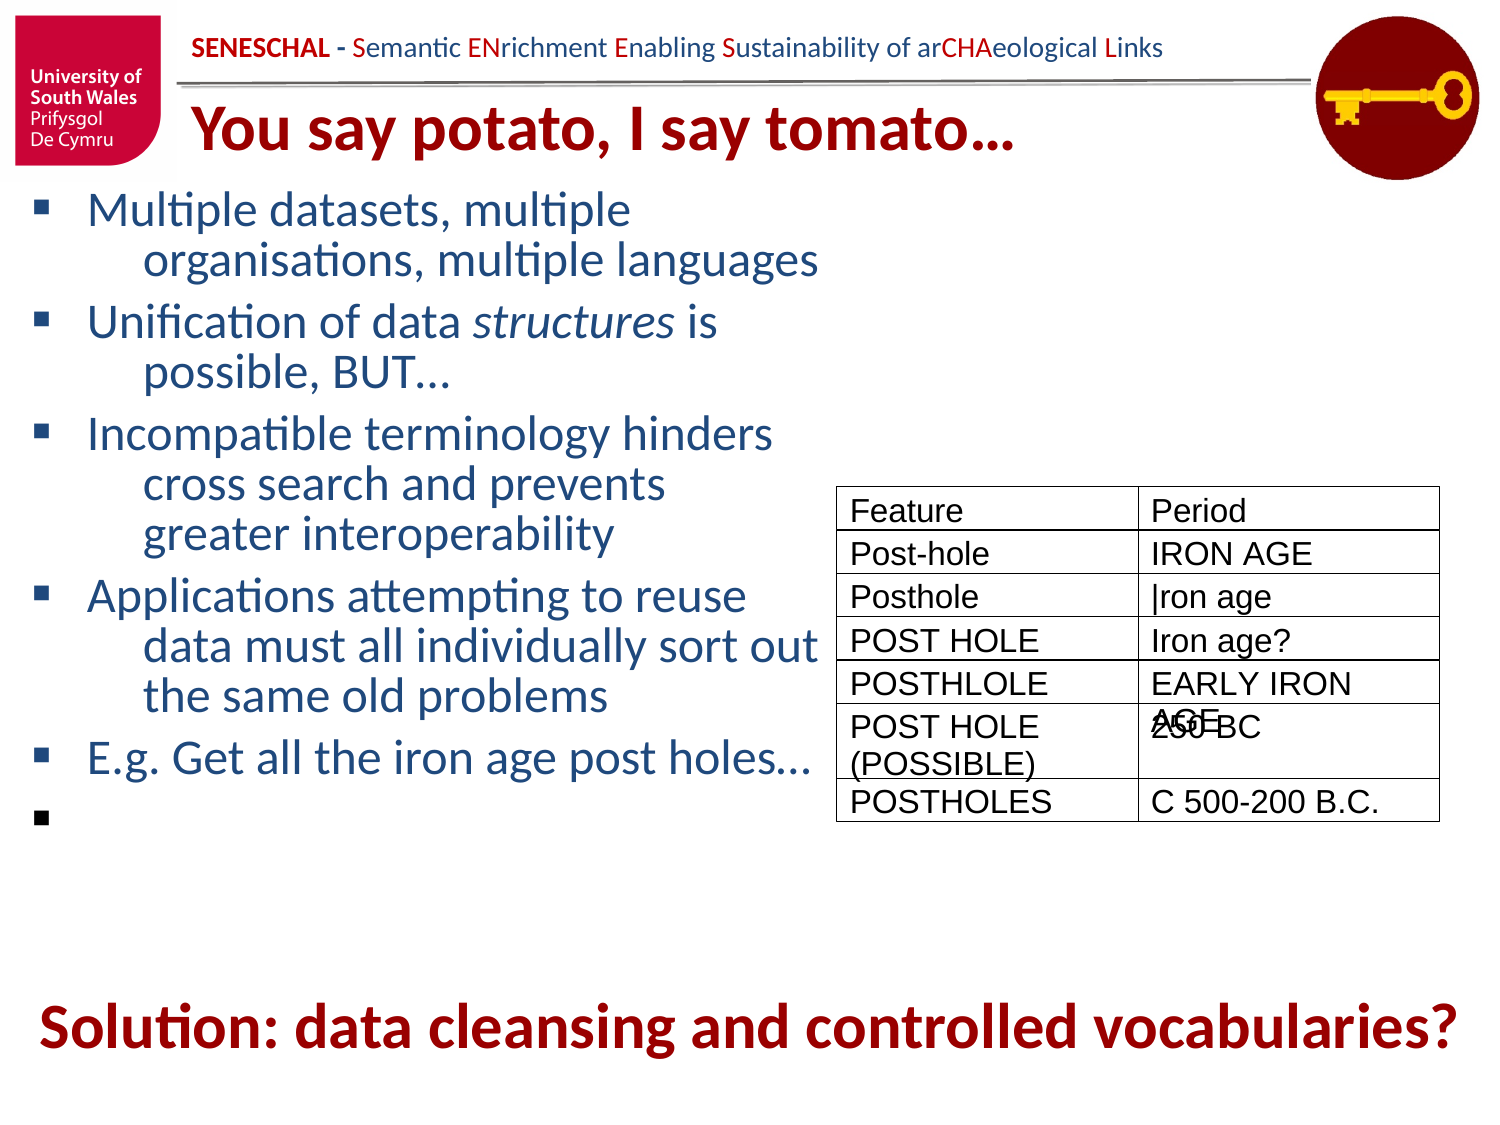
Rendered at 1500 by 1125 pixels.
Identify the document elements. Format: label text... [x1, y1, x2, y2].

text_box Period [1137, 486, 1440, 529]
text_box Post-hole [836, 529, 1137, 573]
picture [0, 0, 177, 182]
text_box Iron age? [1137, 616, 1440, 659]
text_box POST HOLE [836, 616, 1137, 659]
text_box IRON AGE [1137, 529, 1440, 573]
text_box EARLY IRON AGE [1137, 659, 1440, 703]
text_box Posthole [836, 573, 1137, 616]
text_box 250 BC [1137, 703, 1440, 778]
text_box Feature [836, 486, 1137, 529]
text_box SENESCHAL - Semantic ENrichment Enabling Sustainability of arCHAeological Links [176, 20, 1311, 80]
text_box POST HOLE (POSSIBLE) [836, 703, 1137, 778]
title You say potato, I say tomato… [176, 85, 1312, 182]
list Multiple datasets, multiple organisations, multiple languages Unification of data structures is possible, BUT… Incompatible terminology hinders cross search and prevents greater interoperability Applications attempting to reuse data must all individually sort out the same old problems E.g. Get all the iron age post holes… [15, 181, 837, 981]
text_box POSTHLOLE [836, 659, 1137, 703]
text_box C 500-200 B.C. [1137, 778, 1440, 822]
picture [1311, 12, 1484, 185]
text_box Solution: data cleansing and controlled vocabularies? [0, 981, 1500, 1084]
text_box POSTHOLES [836, 778, 1137, 822]
text_box |ron age [1137, 573, 1440, 616]
